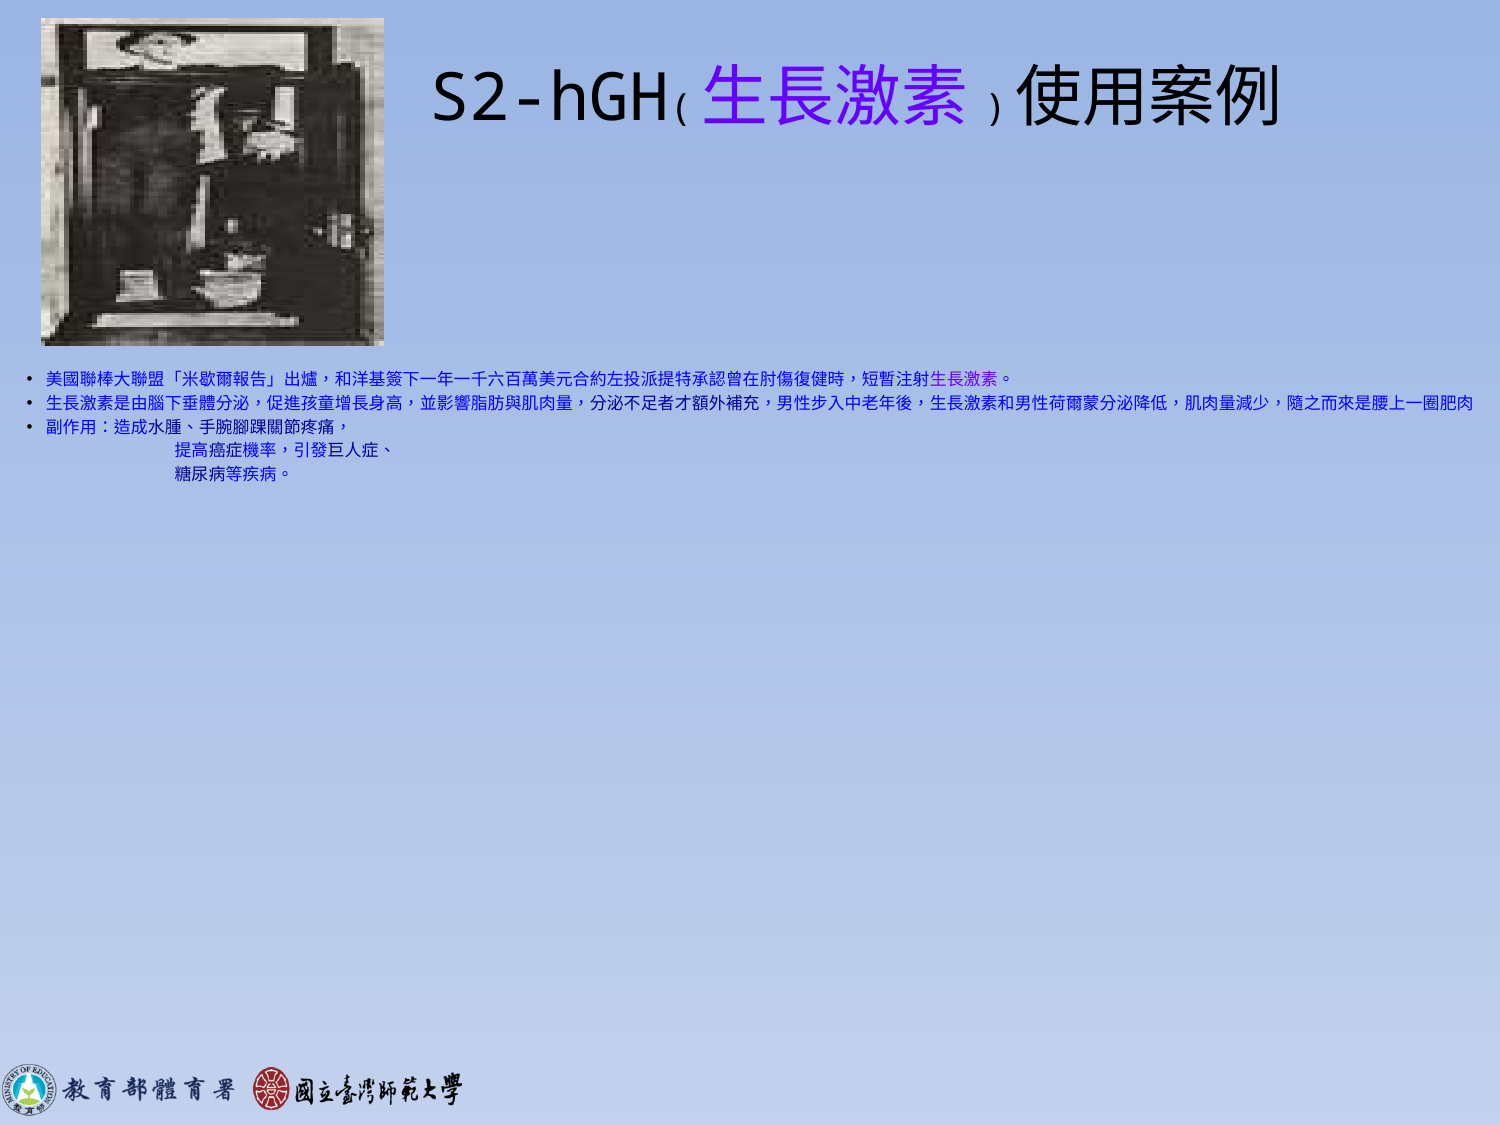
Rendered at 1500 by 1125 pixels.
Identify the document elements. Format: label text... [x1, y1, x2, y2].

picture [41, 19, 384, 346]
list 美國聯棒大聯盟「米歇爾報告」出爐，和洋基簽下一年一千六百萬美元合約左投派提特承認曾在肘傷復健時，短暫注射生長激素。 生長激素是由腦下垂體分泌，促進孩童增長身高，並影響脂肪與肌肉量，分泌不足者才額外補充，男性步入中老年後，生長激素和男性荷爾蒙分泌降低，肌肉量減少，隨之而來是腰上一圈肥肉 副作用：造成水腫、手腕腳踝關節疼痛， 提高癌症機率，引發巨人症、 糖尿病等疾病。 [11, 363, 1500, 511]
title S2-hGH(生長激素)使用案例 [384, 19, 1500, 170]
